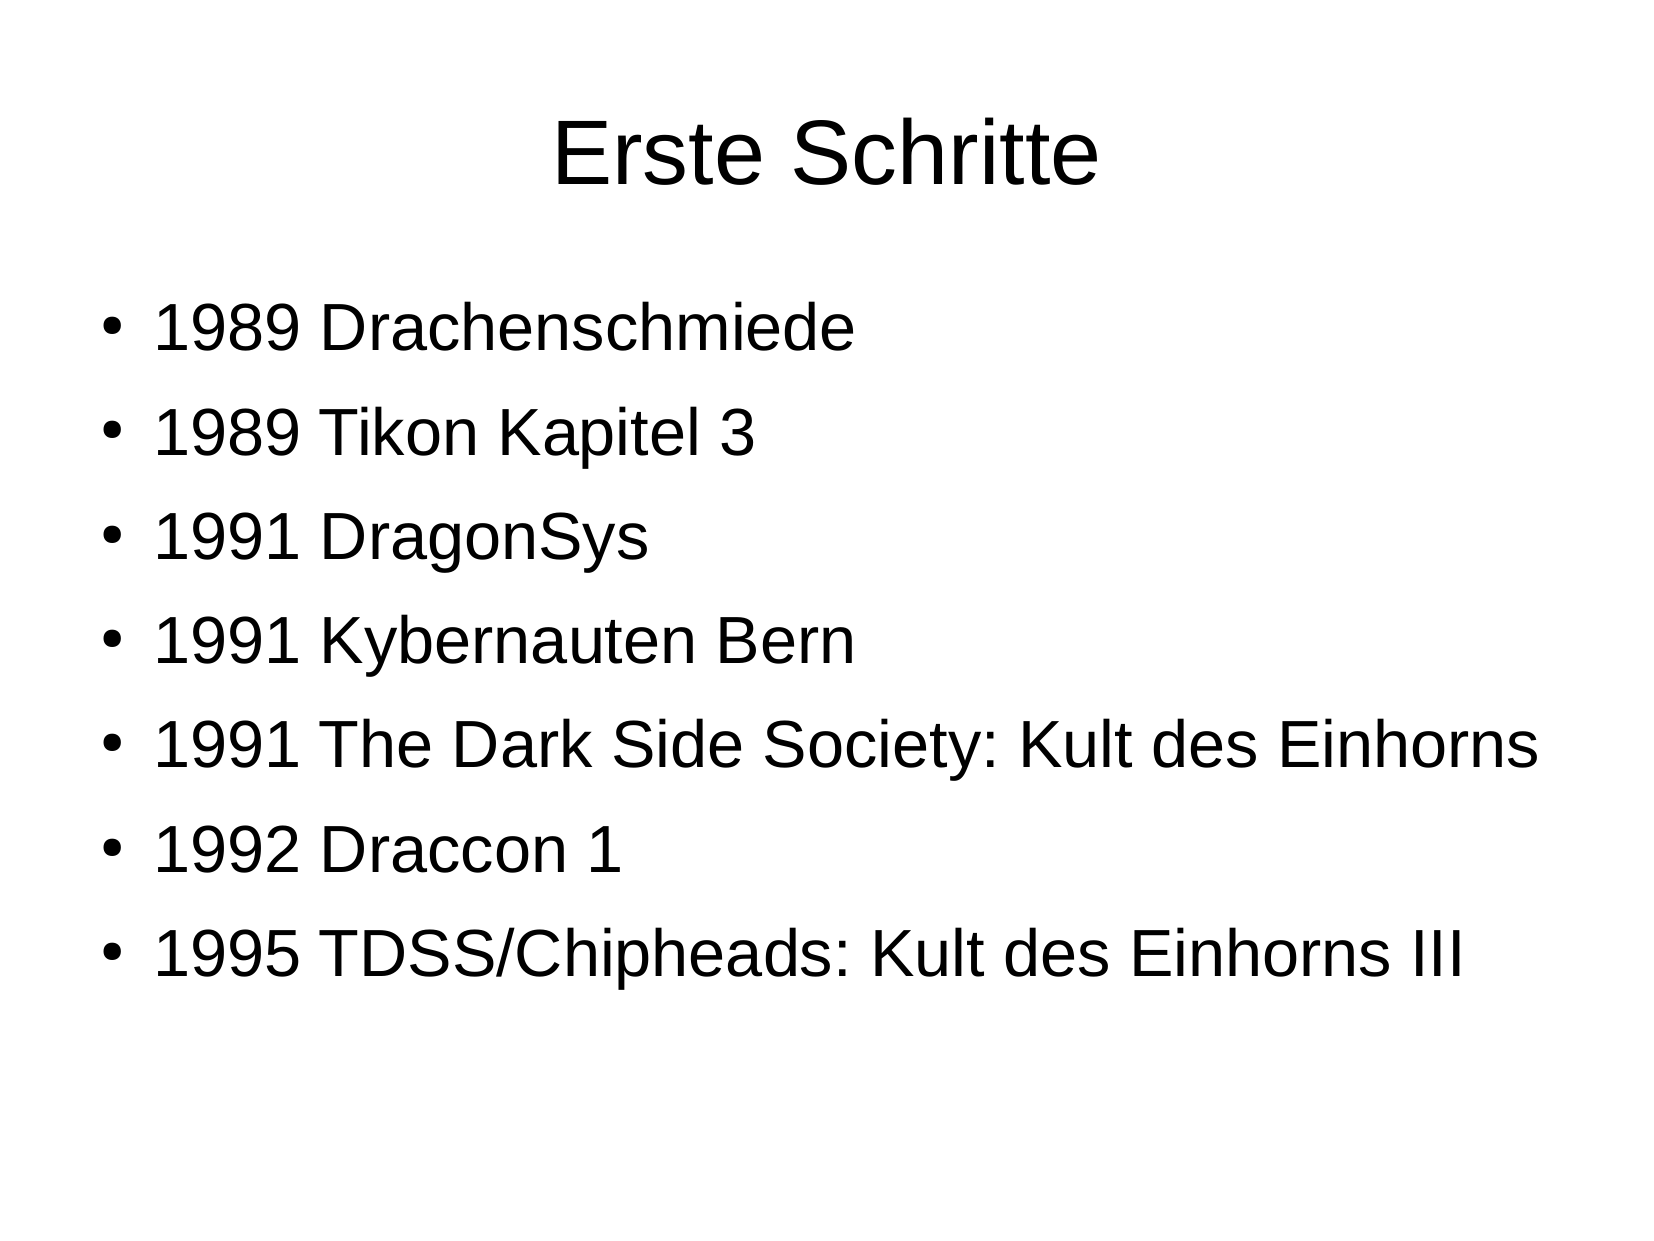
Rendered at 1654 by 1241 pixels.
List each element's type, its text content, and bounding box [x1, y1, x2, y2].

title Erste Schritte [82, 49, 1571, 257]
text_box [82, 290, 1571, 1010]
